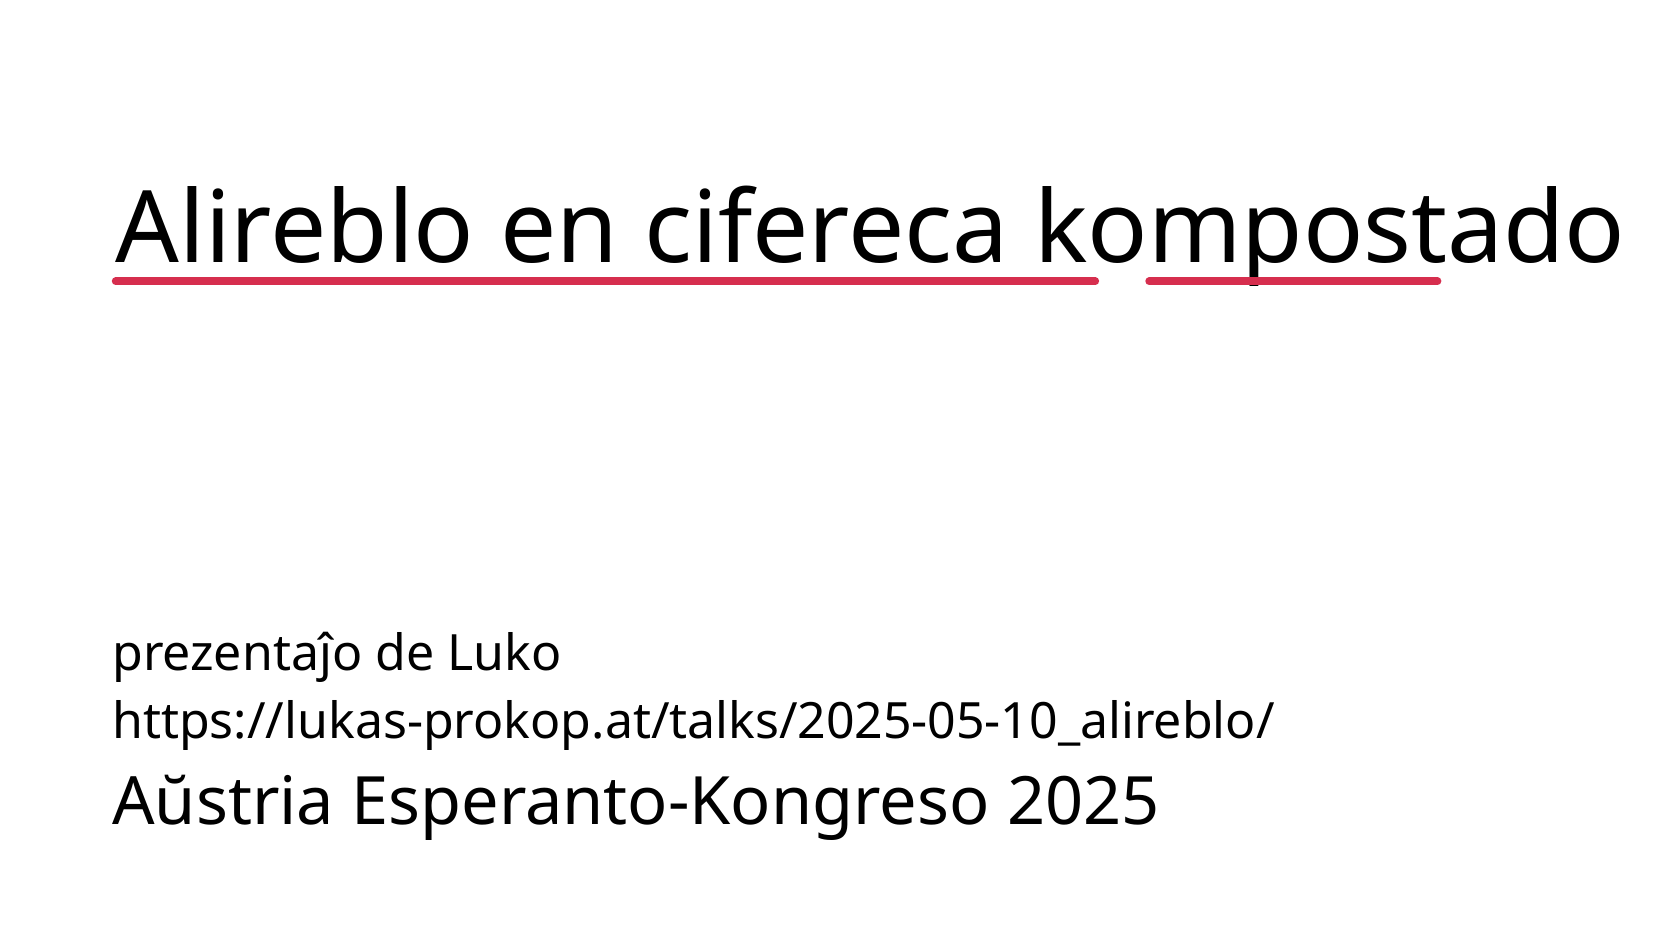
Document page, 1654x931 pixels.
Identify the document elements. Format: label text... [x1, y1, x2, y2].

title Alireblo en cifereca kompostado [115, 150, 1654, 298]
subtitle prezentaĵo de Luko https://lukas-prokop.at/talks/2025-05-10_alireblo/ Aŭstria Esperanto-Kongreso 2025 [112, 531, 1601, 930]
